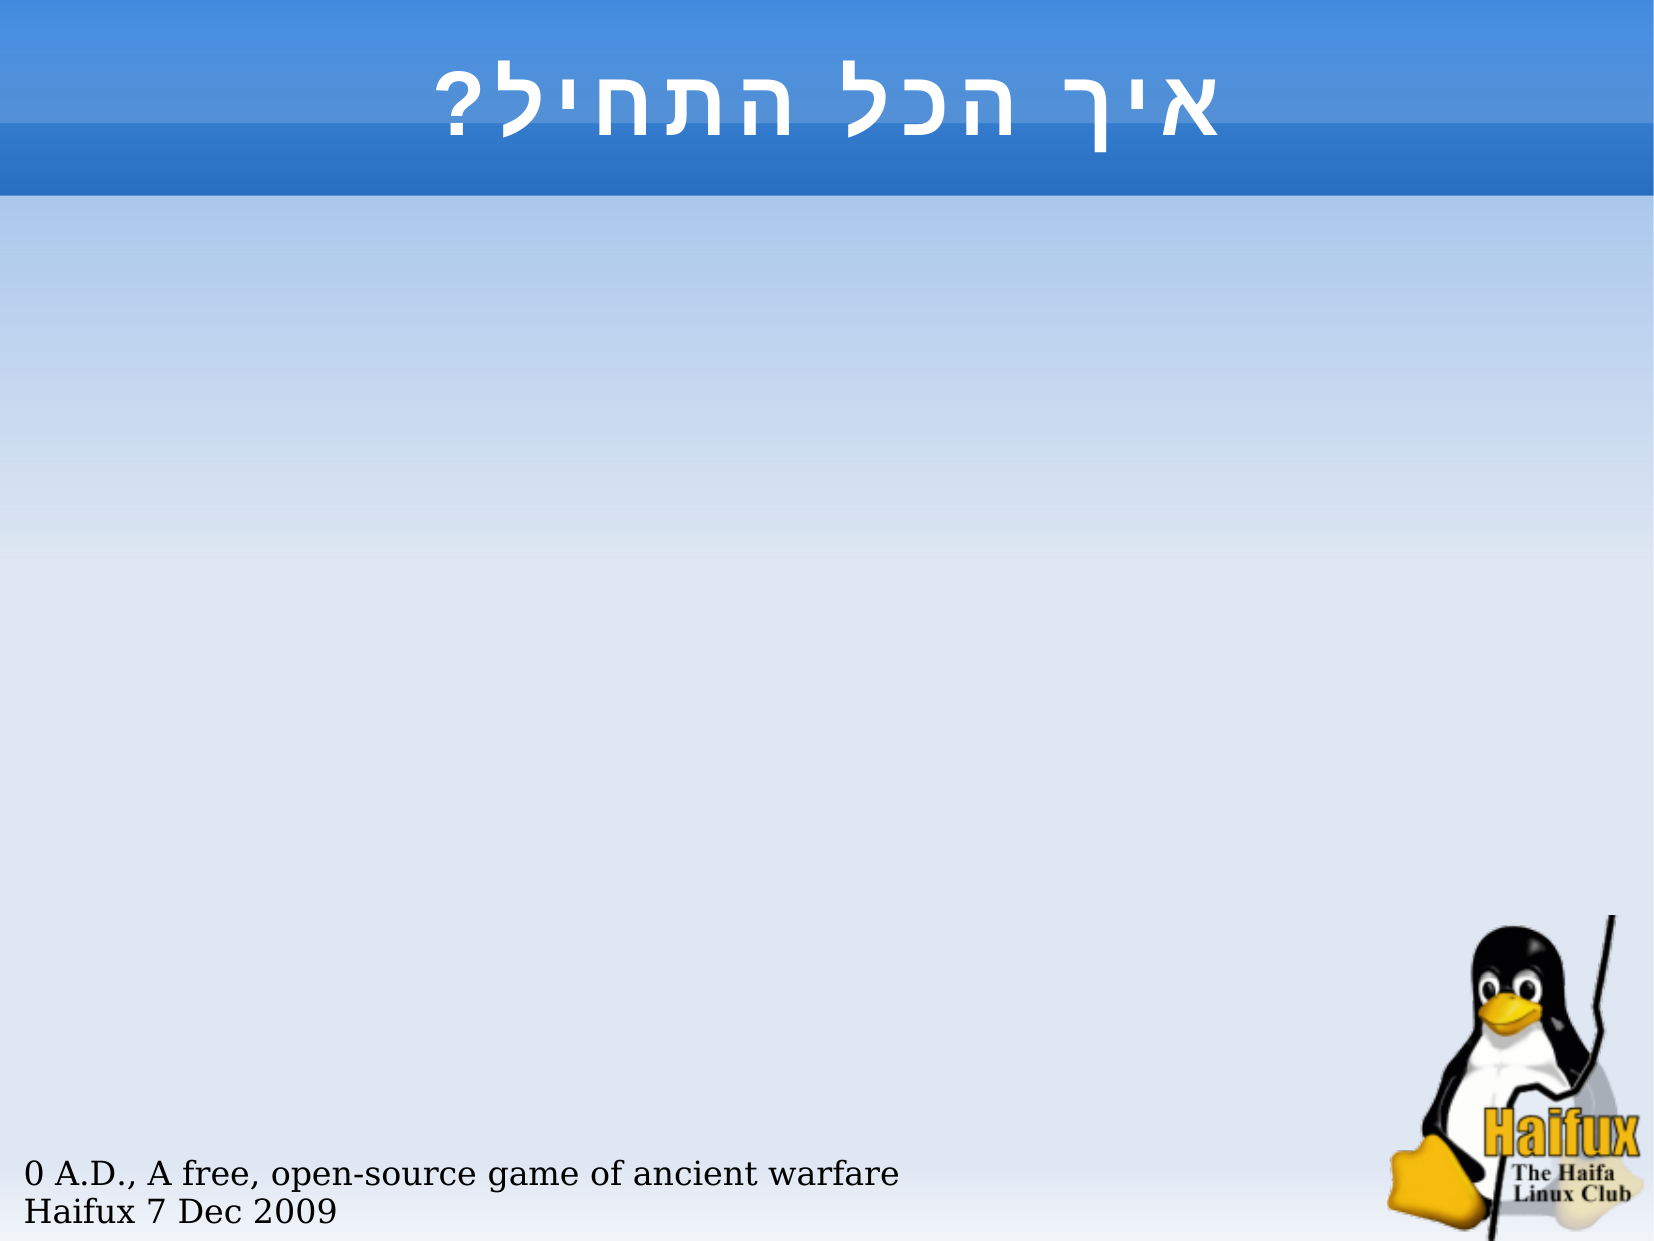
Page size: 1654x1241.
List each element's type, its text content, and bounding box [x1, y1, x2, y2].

picture [0, 0, 1654, 1241]
title איך הכל התחיל? [29, 29, 1625, 178]
